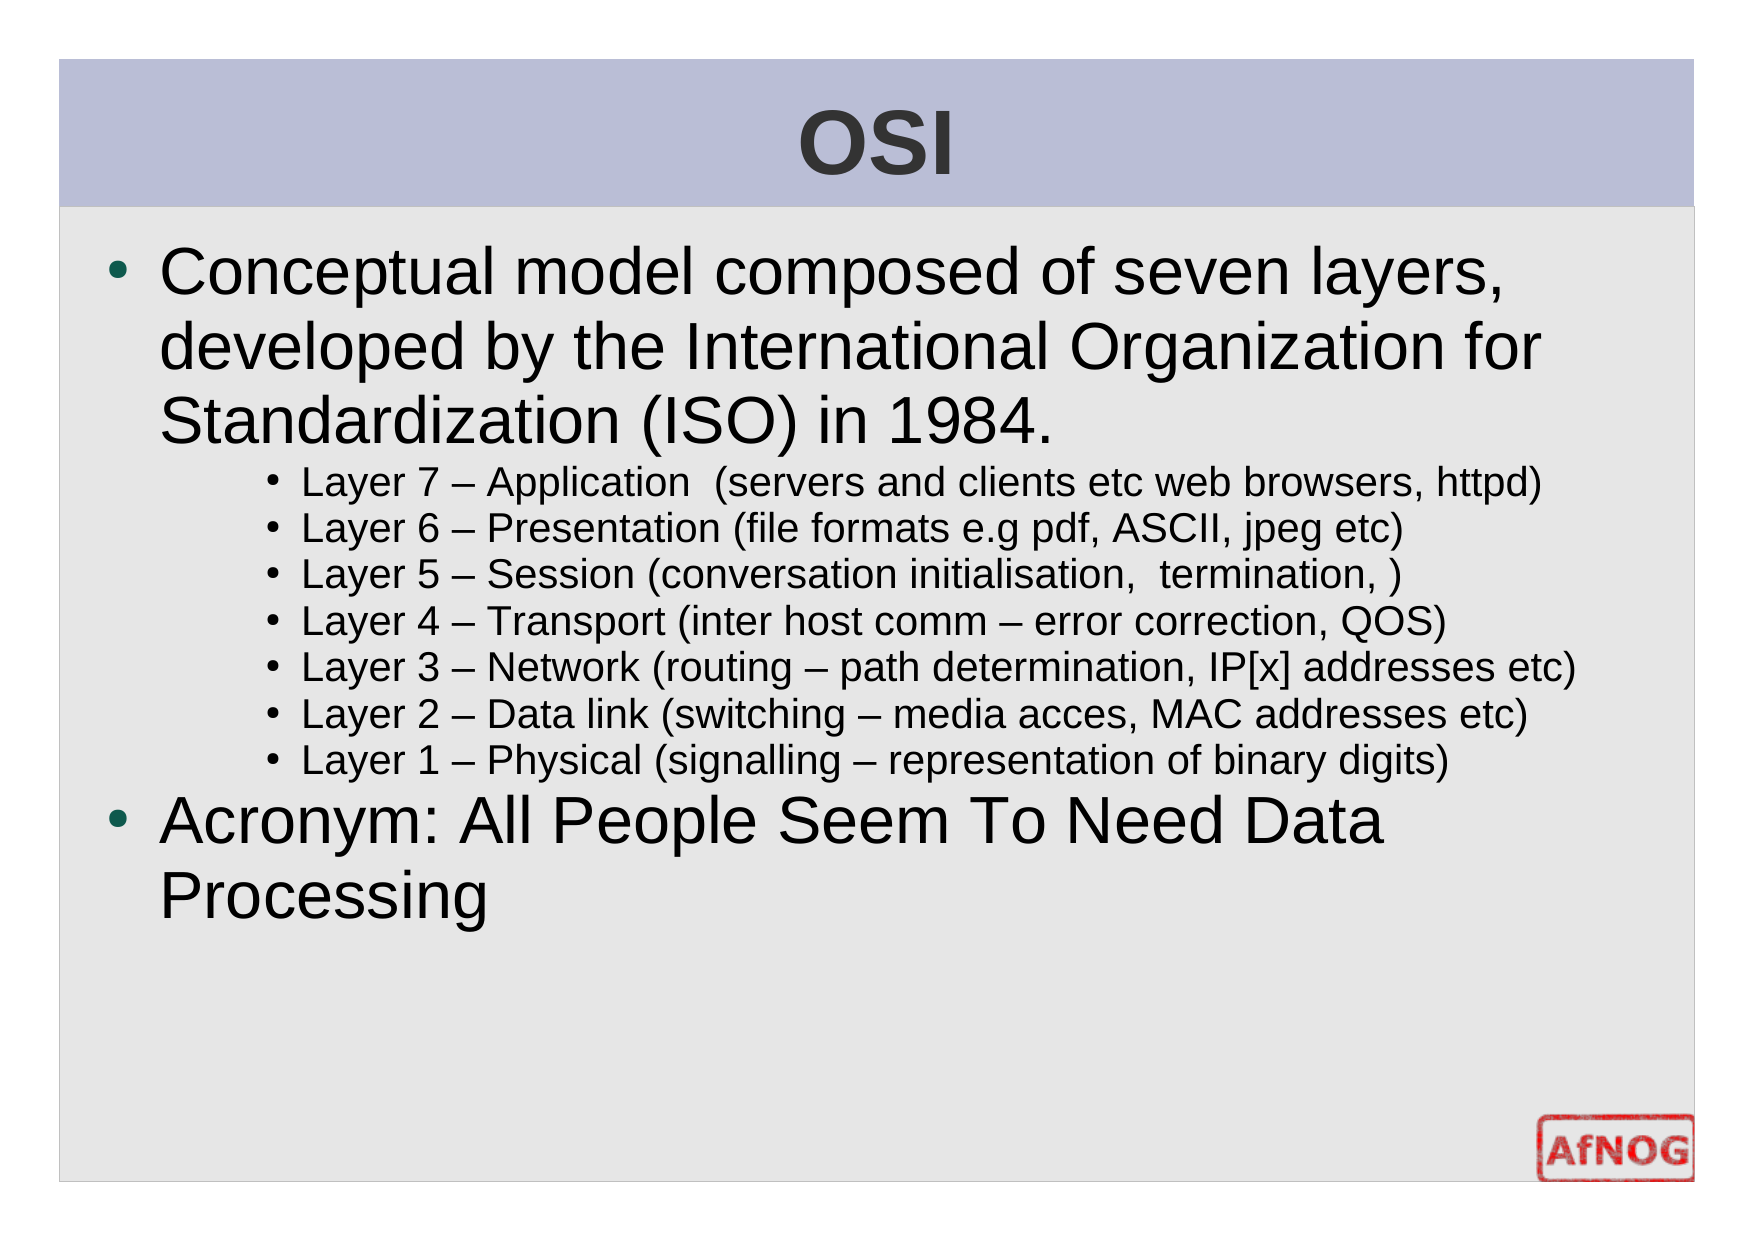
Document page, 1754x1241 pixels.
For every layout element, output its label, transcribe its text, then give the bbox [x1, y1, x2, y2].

title OSI [59, 48, 1695, 237]
picture [1654, 1112, 1695, 1182]
list Conceptual model composed of seven layers, developed by the International Organization for Standardization (ISO) in 1984. Layer 7 – Application (servers and clients etc web browsers, httpd) Layer 6 – Presentation (file formats e.g pdf, ASCII, jpeg etc) Layer 5 – Session (conversation initialisation, termination, ) Layer 4 – Transport (inter host comm – error correction, QOS) Layer 3 – Network (routing – path determination, IP[x] addresses etc) Layer 2 – Data link (switching – media acces, MAC addresses etc) Layer 1 – Physical (signalling – representation of binary digits) Acronym: All People Seem To Need Data Processing [88, 233, 1654, 1211]
